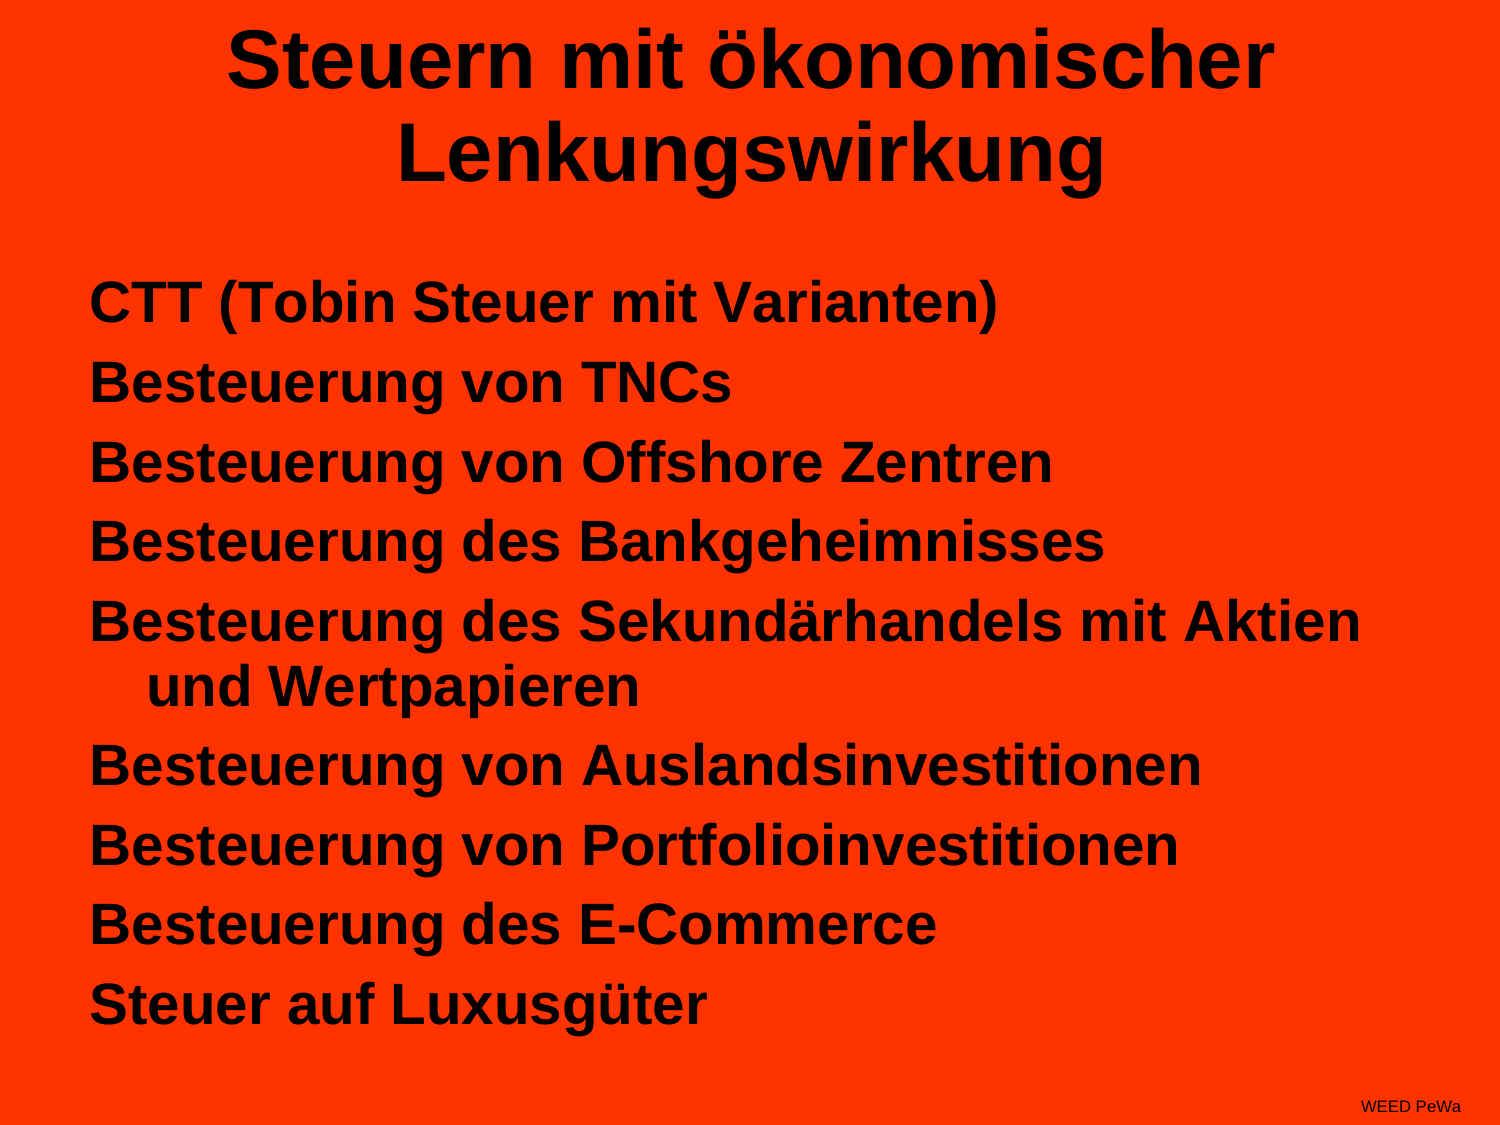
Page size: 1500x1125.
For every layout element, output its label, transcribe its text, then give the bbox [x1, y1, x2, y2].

list CTT (Tobin Steuer mit Varianten) Besteuerung von TNCs Besteuerung von Offshore Zentren Besteuerung des Bankgeheimnisses Besteuerung des Sekundärhandels mit Aktien und Wertpapieren Besteuerung von Auslandsinvestitionen Besteuerung von Portfolioinvestitionen Besteuerung des E-Commerce Steuer auf Luxusgüter [75, 262, 1426, 1125]
title Steuern mit ökonomischer Lenkungswirkung [76, 0, 1427, 215]
text_box WEED PeWa [1346, 1089, 1500, 1125]
